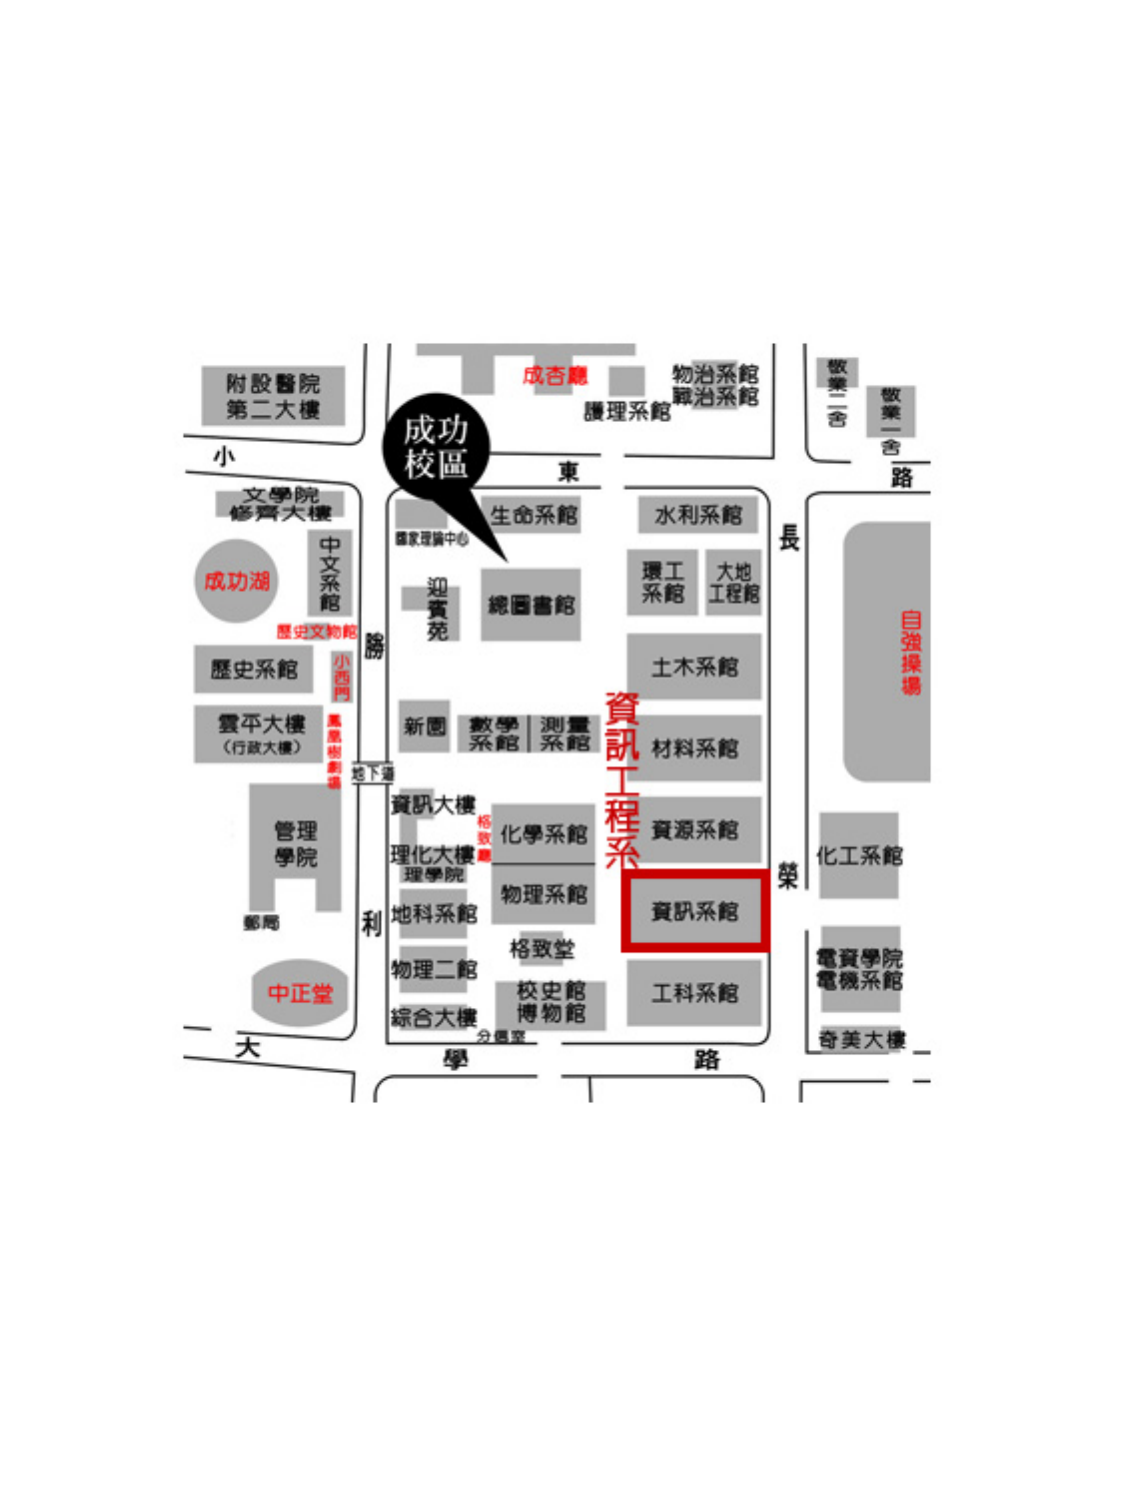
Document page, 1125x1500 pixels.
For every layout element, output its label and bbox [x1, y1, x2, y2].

picture [56, 310, 1069, 1115]
